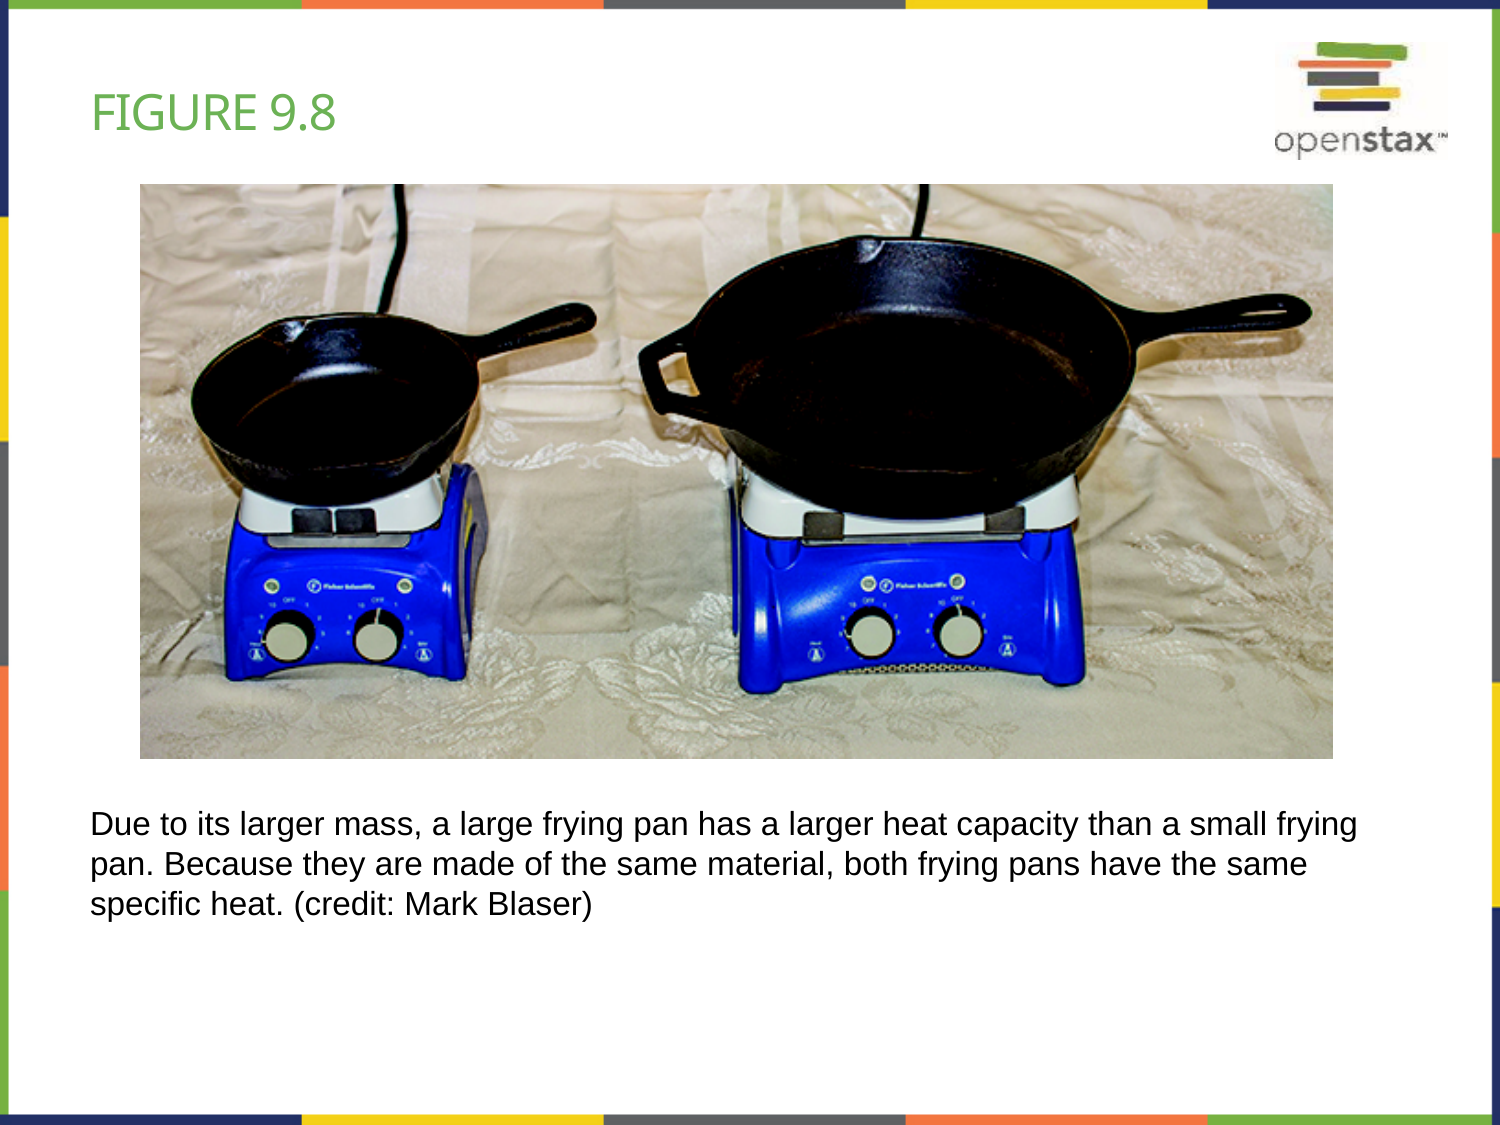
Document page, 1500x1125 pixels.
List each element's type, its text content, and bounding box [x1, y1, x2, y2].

picture [0, 0, 1500, 1125]
list Due to its larger mass, a large frying pan has a larger heat capacity than a small frying pan. Because they are made of the same material, both frying pans have the same specific heat. (credit: Mark Blaser) [75, 794, 1398, 986]
title Figure 9.8 [75, 39, 1398, 148]
